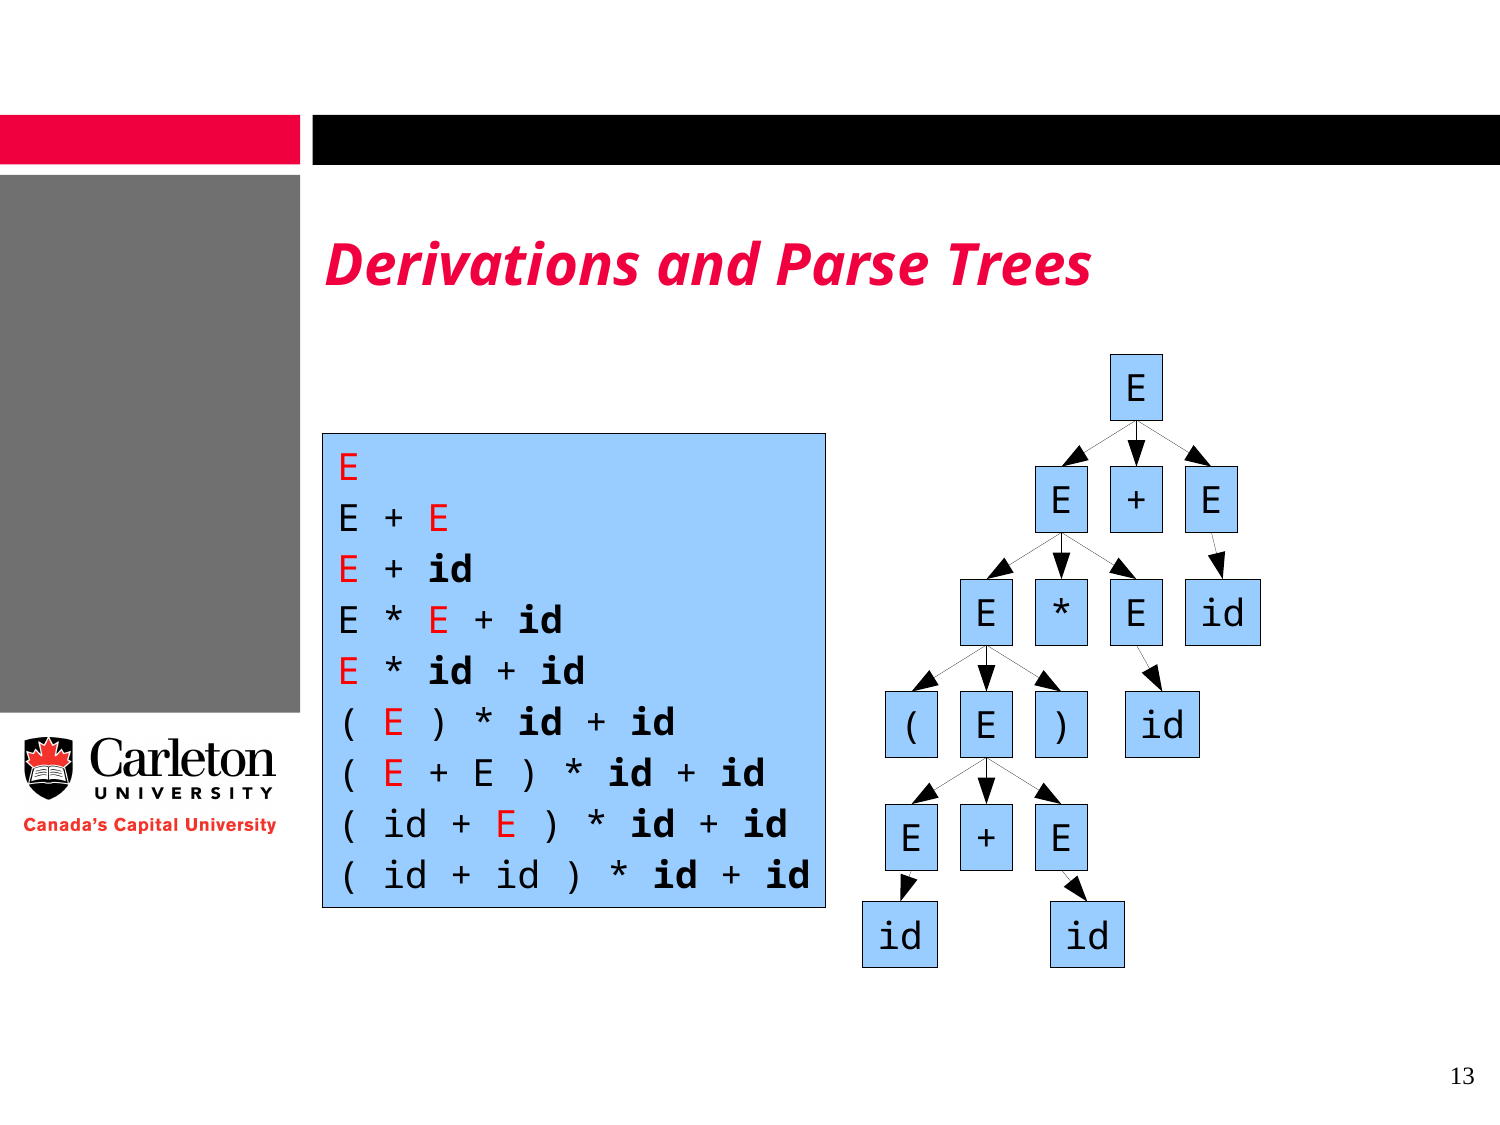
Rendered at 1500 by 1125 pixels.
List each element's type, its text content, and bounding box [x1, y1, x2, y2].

text_box id [1185, 579, 1261, 638]
text_box id [862, 901, 938, 961]
text_box E [885, 804, 938, 863]
text_box ( [885, 691, 938, 751]
text_box E [1110, 579, 1163, 638]
text_box id [1125, 691, 1200, 751]
text_box E [1185, 466, 1238, 526]
text_box * [1035, 579, 1088, 638]
text_box E [1035, 466, 1088, 526]
text_box id [1050, 901, 1125, 961]
text_box E [960, 579, 1013, 638]
text_box + [960, 804, 1013, 863]
text_box ) [1035, 691, 1088, 751]
text_box E [1110, 354, 1163, 413]
text_box E E + E E + id E * E + id E * id + id ( E ) * id + id ( E + E ) * id + id ( id + E ) * id + id ( id + id ) * id + id [322, 433, 826, 840]
text_box E [1035, 804, 1088, 863]
picture [24, 737, 276, 834]
text_box E [960, 691, 1013, 751]
title Derivations and Parse Trees [324, 187, 1450, 338]
text_box + [1110, 466, 1163, 526]
